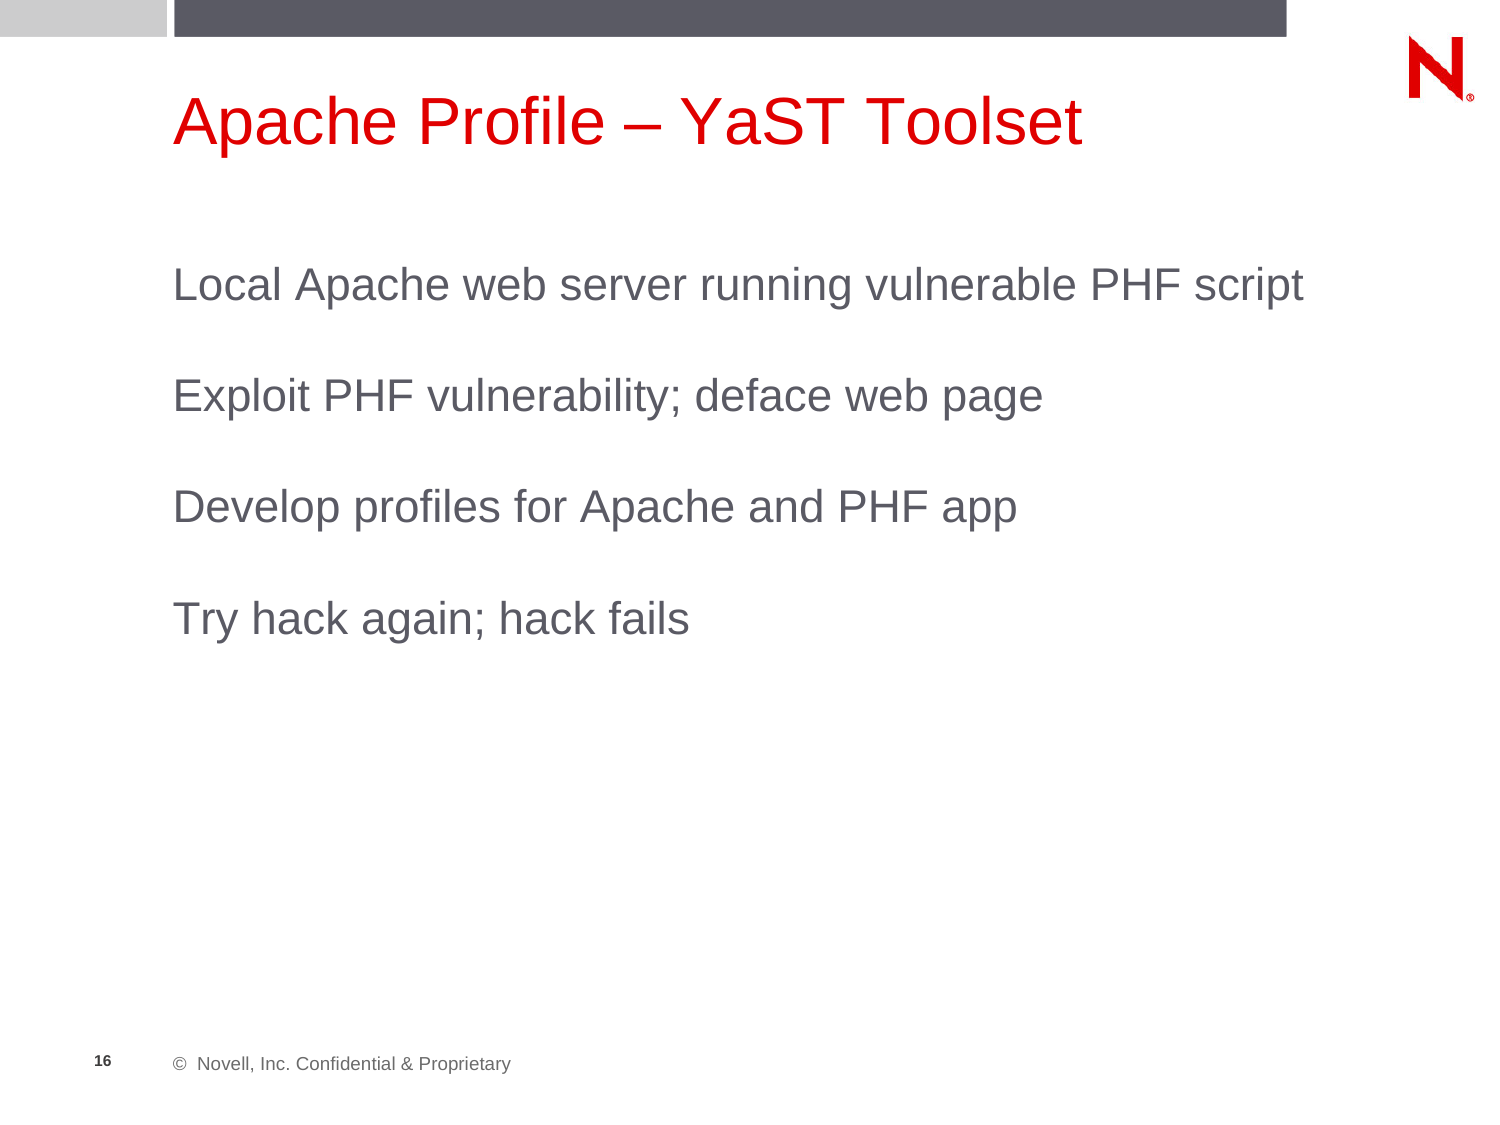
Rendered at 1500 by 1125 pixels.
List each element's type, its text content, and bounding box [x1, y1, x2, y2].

title Apache Profile – YaST Toolset [173, 41, 1395, 205]
picture [1404, 32, 1477, 105]
list Local Apache web server running vulnerable PHF script Exploit PHF vulnerability; deface web page Develop profiles for Apache and PHF app Try hack again; hack fails [172, 246, 1413, 1017]
